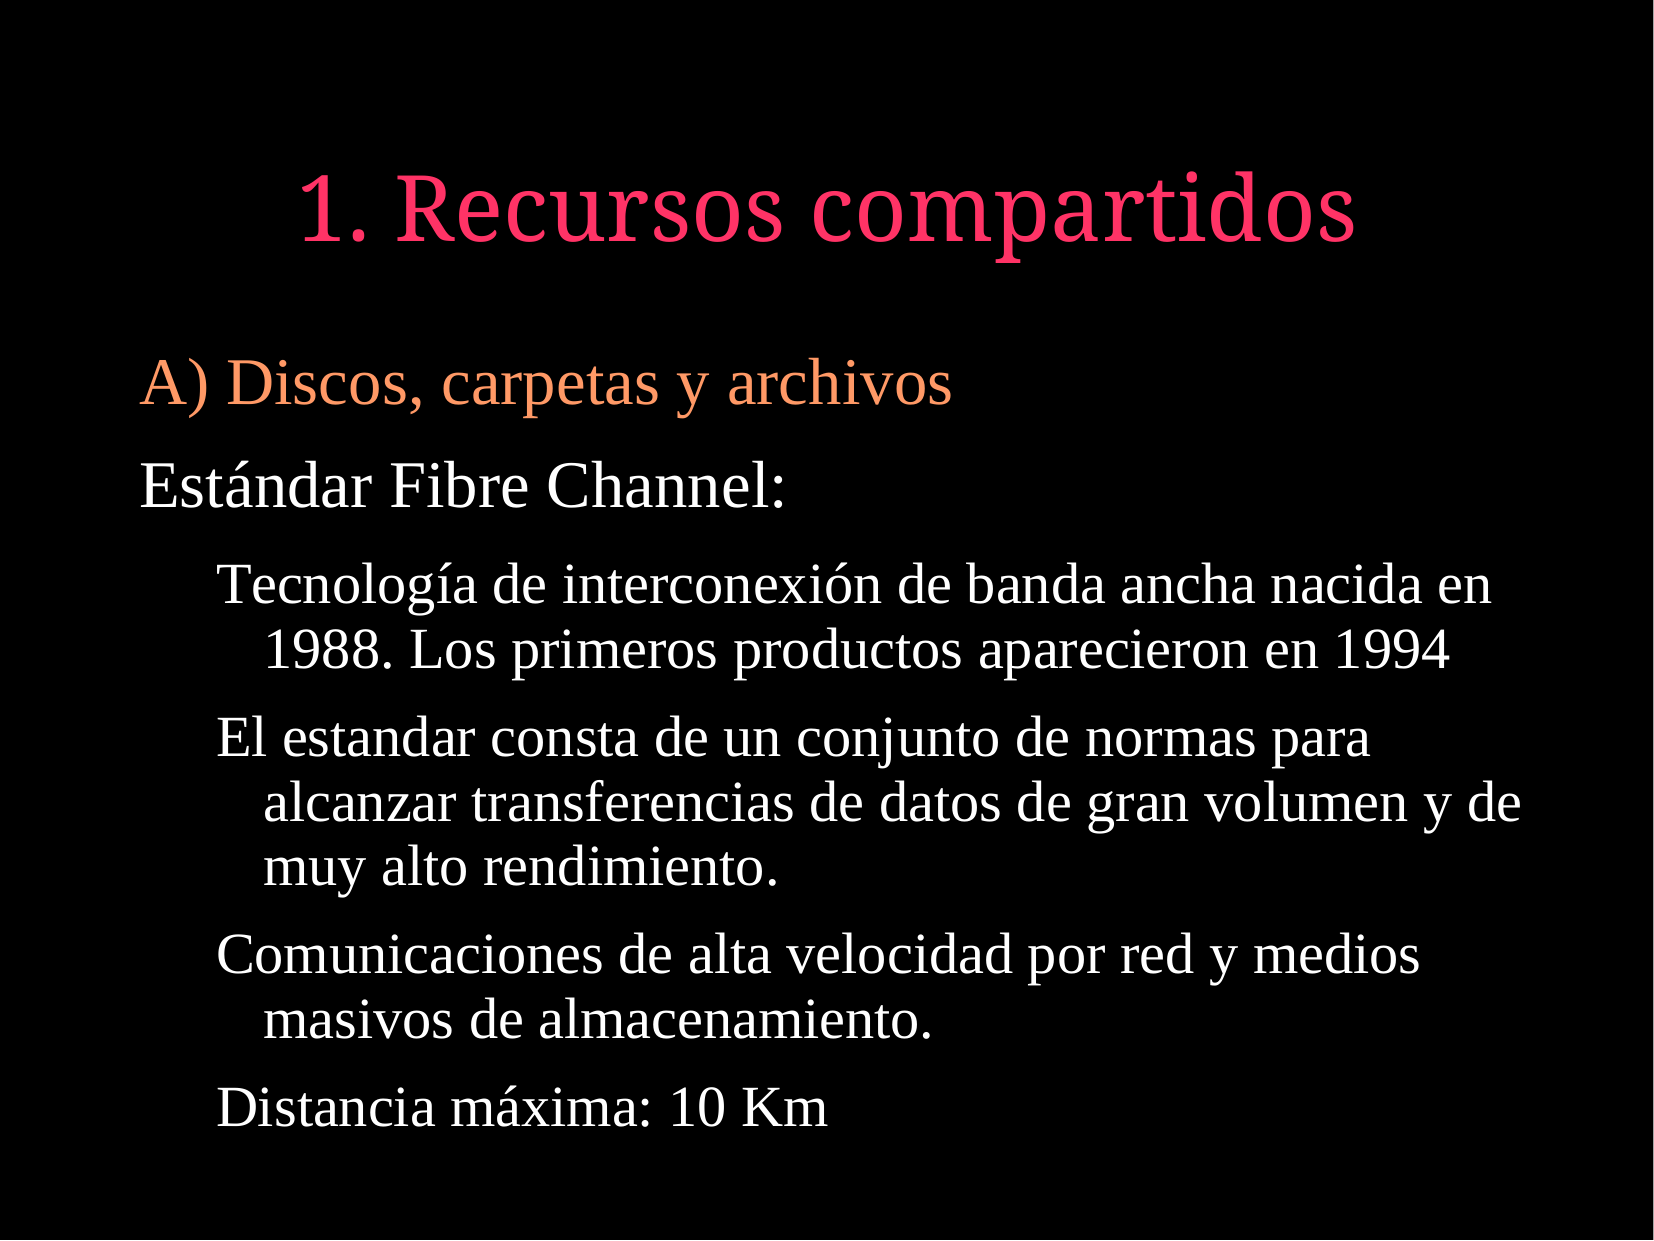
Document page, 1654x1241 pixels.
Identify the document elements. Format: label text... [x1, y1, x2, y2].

list A) Discos, carpetas y archivos Estándar Fibre Channel: Tecnología de interconexión de banda ancha nacida en 1988. Los primeros productos aparecieron en 1994 El estandar consta de un conjunto de normas para alcanzar transferencias de datos de gran volumen y de muy alto rendimiento. Comunicaciones de alta velocidad por red y medios masivos de almacenamiento. Distancia máxima: 10 Km [121, 344, 1534, 1147]
title 1. Recursos compartidos [121, 102, 1534, 311]
